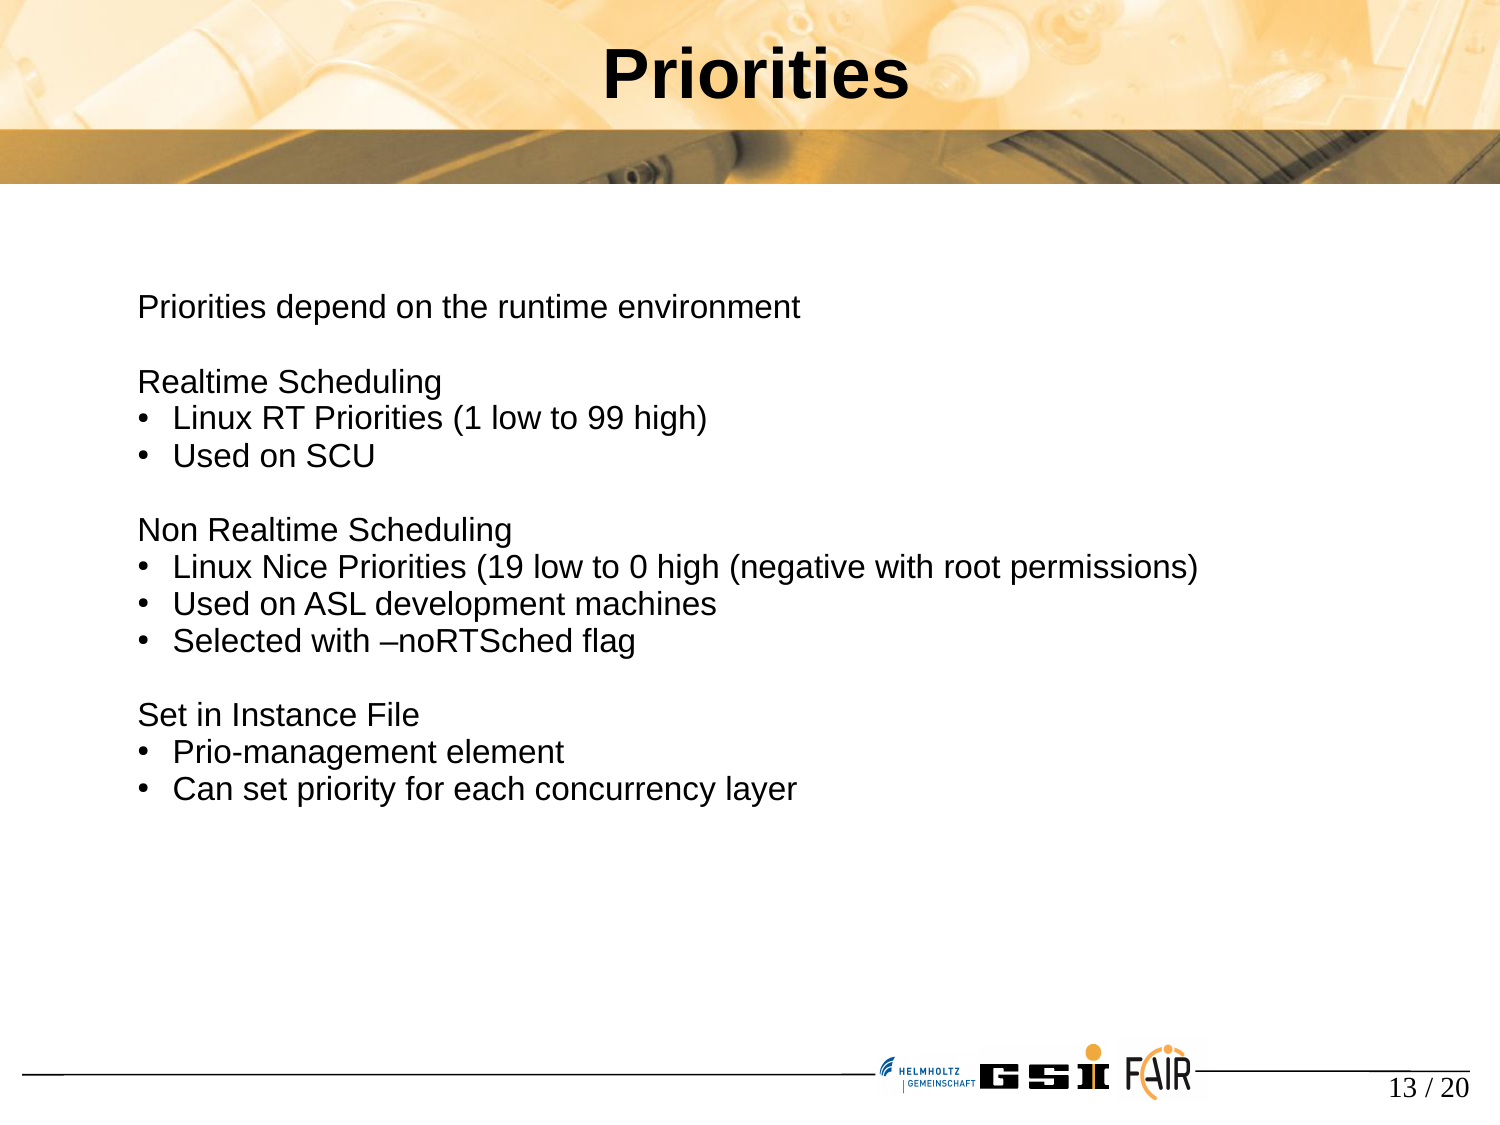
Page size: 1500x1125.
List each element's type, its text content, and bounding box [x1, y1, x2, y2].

text_box Priorities depend on the runtime environment Realtime Scheduling Linux RT Priorities (1 low to 99 high) Used on SCU Non Realtime Scheduling Linux Nice Priorities (19 low to 0 high (negative with root permissions) Used on ASL development machines Selected with –noRTSched flag Set in Instance File Prio-management element Can set priority for each concurrency layer [87, 281, 1363, 1112]
title Priorities [153, 0, 1360, 161]
picture [0, 0, 1500, 186]
